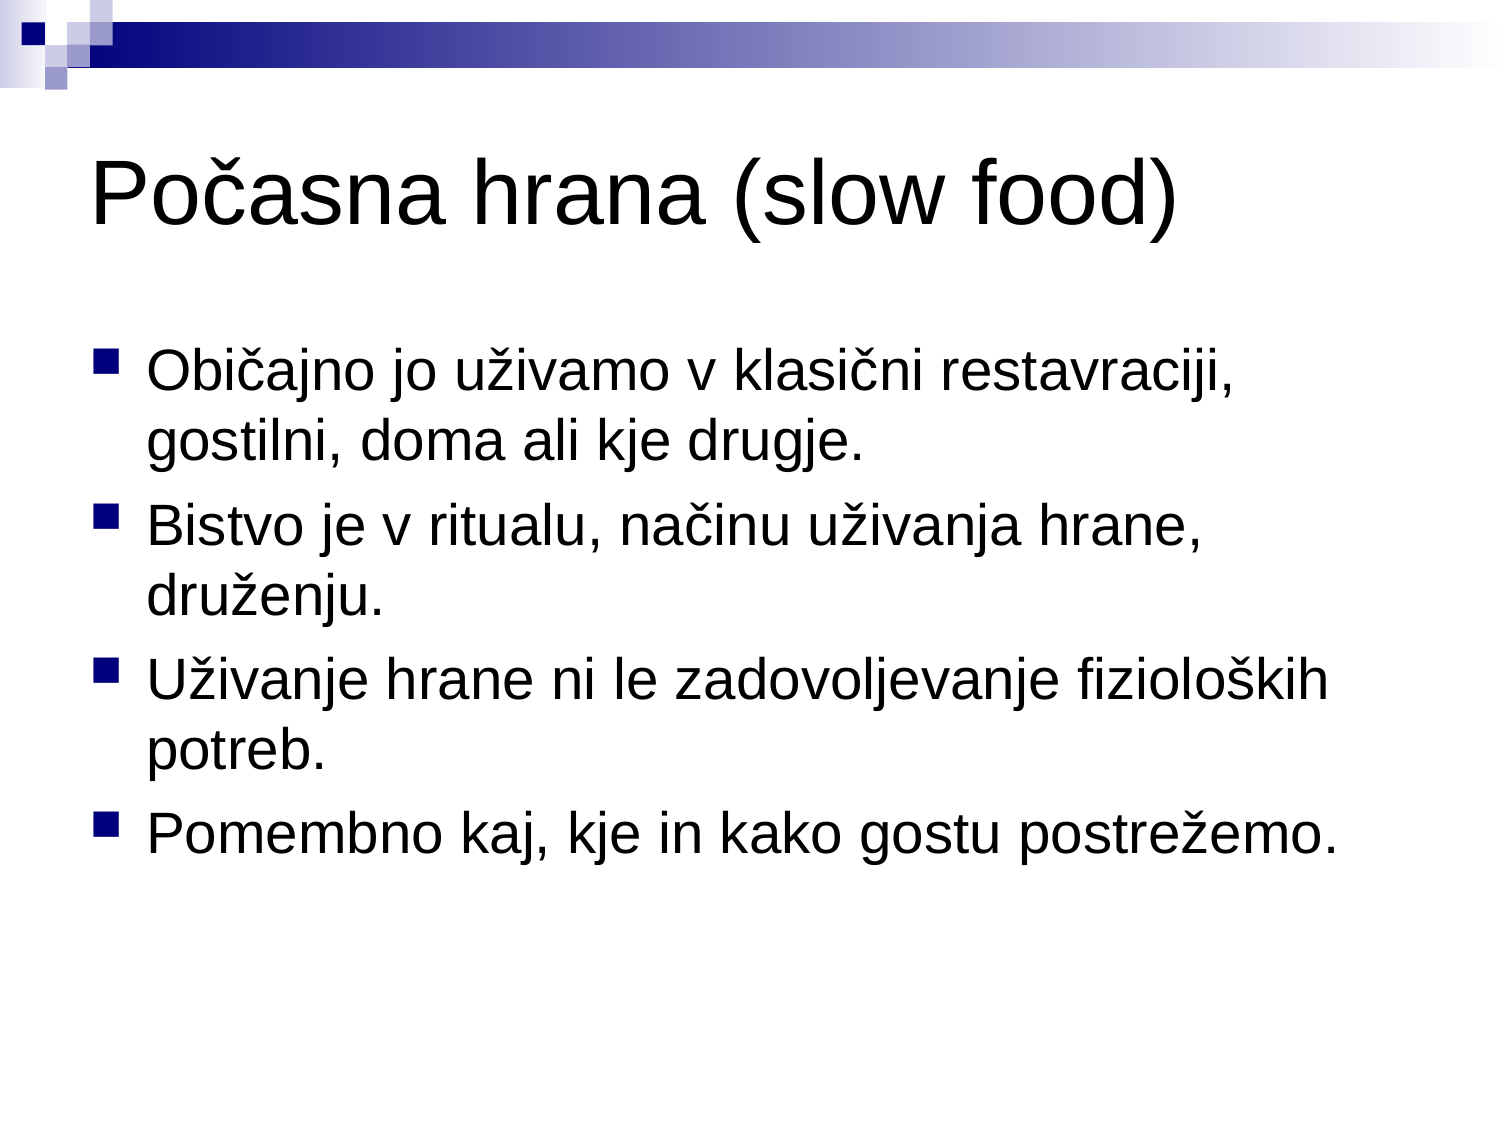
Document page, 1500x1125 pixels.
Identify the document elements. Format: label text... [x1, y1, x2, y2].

list Običajno jo uživamo v klasični restavraciji, gostilni, doma ali kje drugje. Bistvo je v ritualu, načinu uživanja hrane, druženju. Uživanje hrane ni le zadovoljevanje fizioloških potreb. Pomembno kaj, kje in kako gostu postrežemo. [75, 324, 1426, 963]
title Počasna hrana (slow food) [75, 75, 1426, 301]
